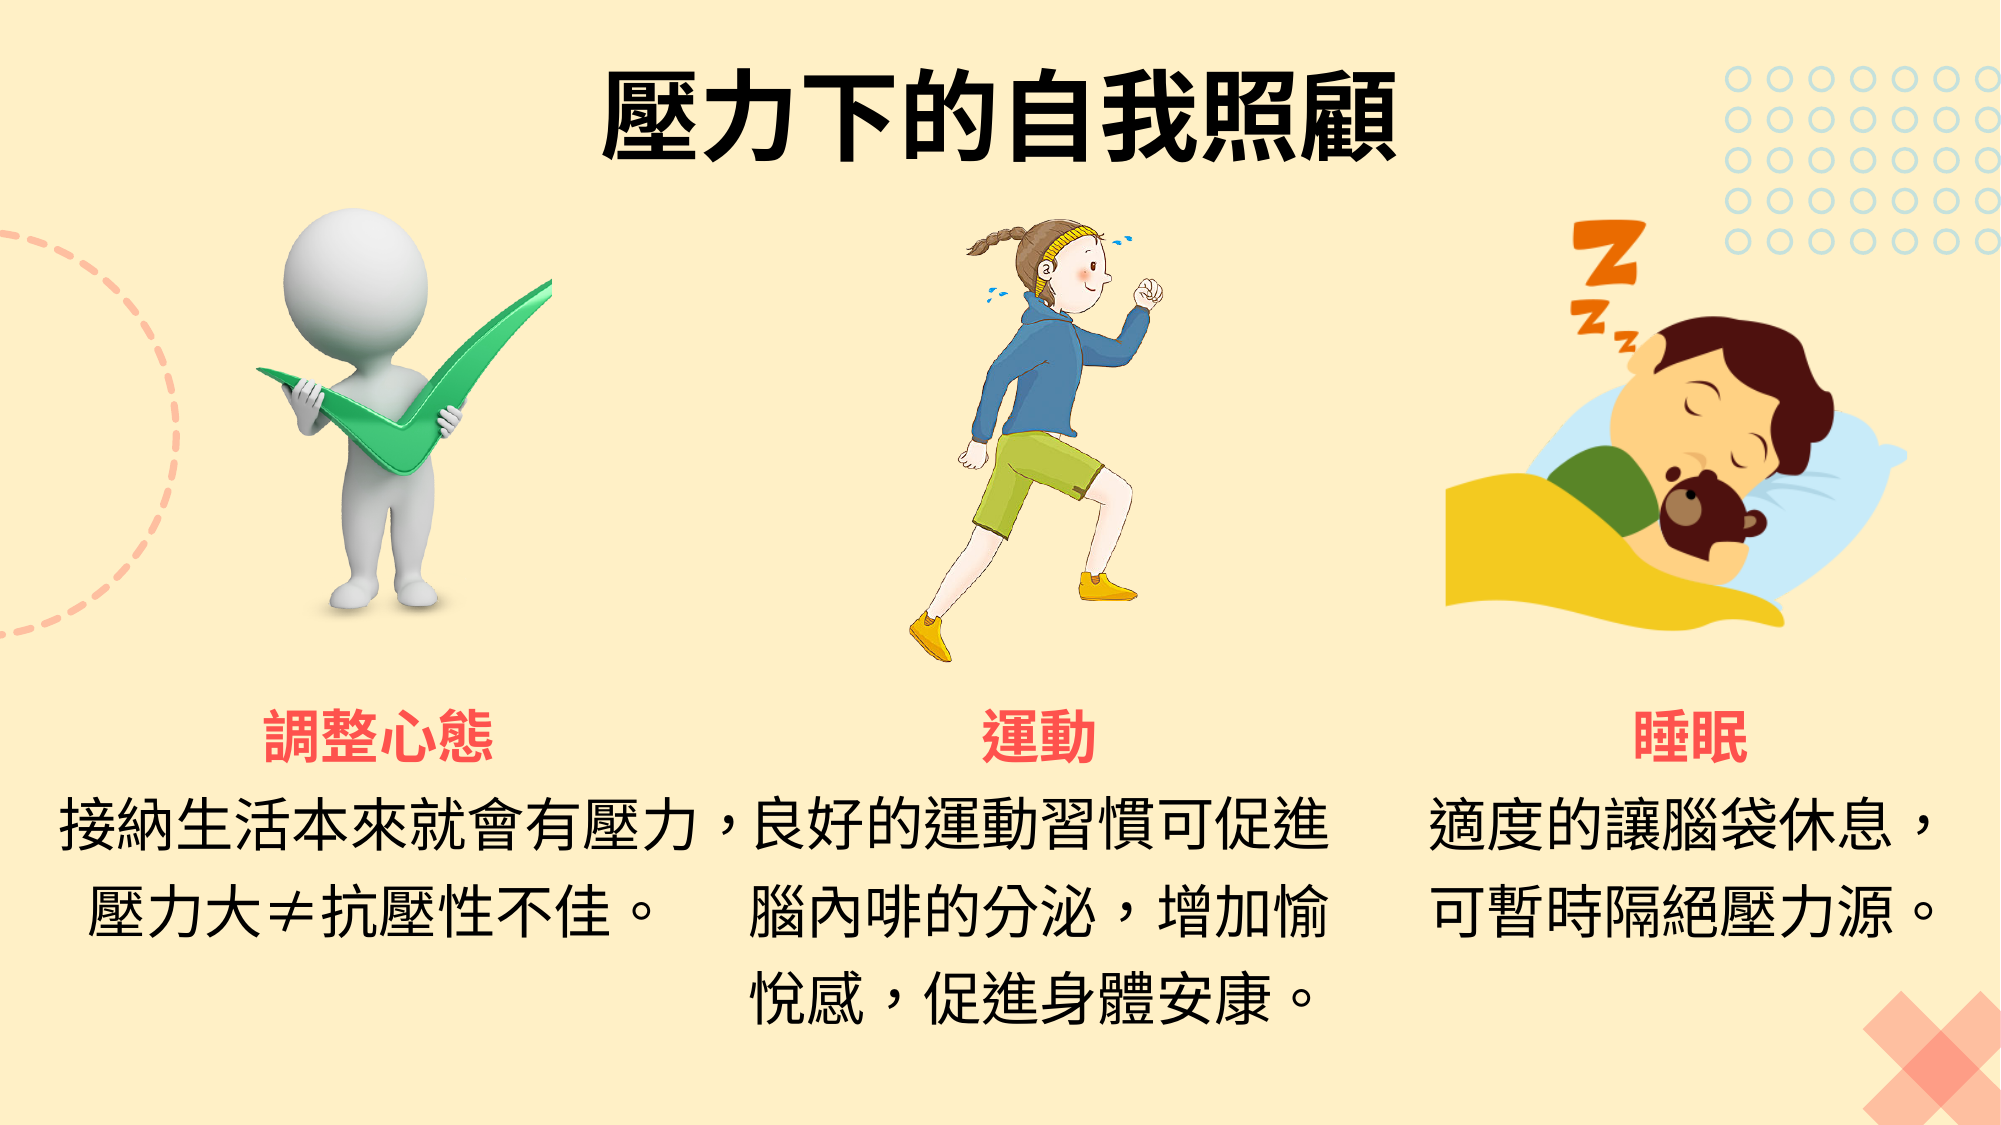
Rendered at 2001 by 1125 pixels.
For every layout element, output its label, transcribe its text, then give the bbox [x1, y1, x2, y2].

title 壓力下的自我照顧 [137, 39, 1863, 181]
picture [1445, 208, 1908, 663]
picture [905, 208, 1175, 675]
picture [255, 208, 552, 623]
text_box 調整心態 接納生活本來就會有壓力， 壓力大≠抗壓性不佳。 [36, 675, 721, 956]
text_box 睡眠 適度的讓腦袋休息，可暫時隔絕壓力源。 [1405, 675, 1977, 953]
text_box 運動 良好的運動習慣可促進腦內啡的分泌，增加愉悅感，促進身體安康。 [721, 675, 1358, 1040]
